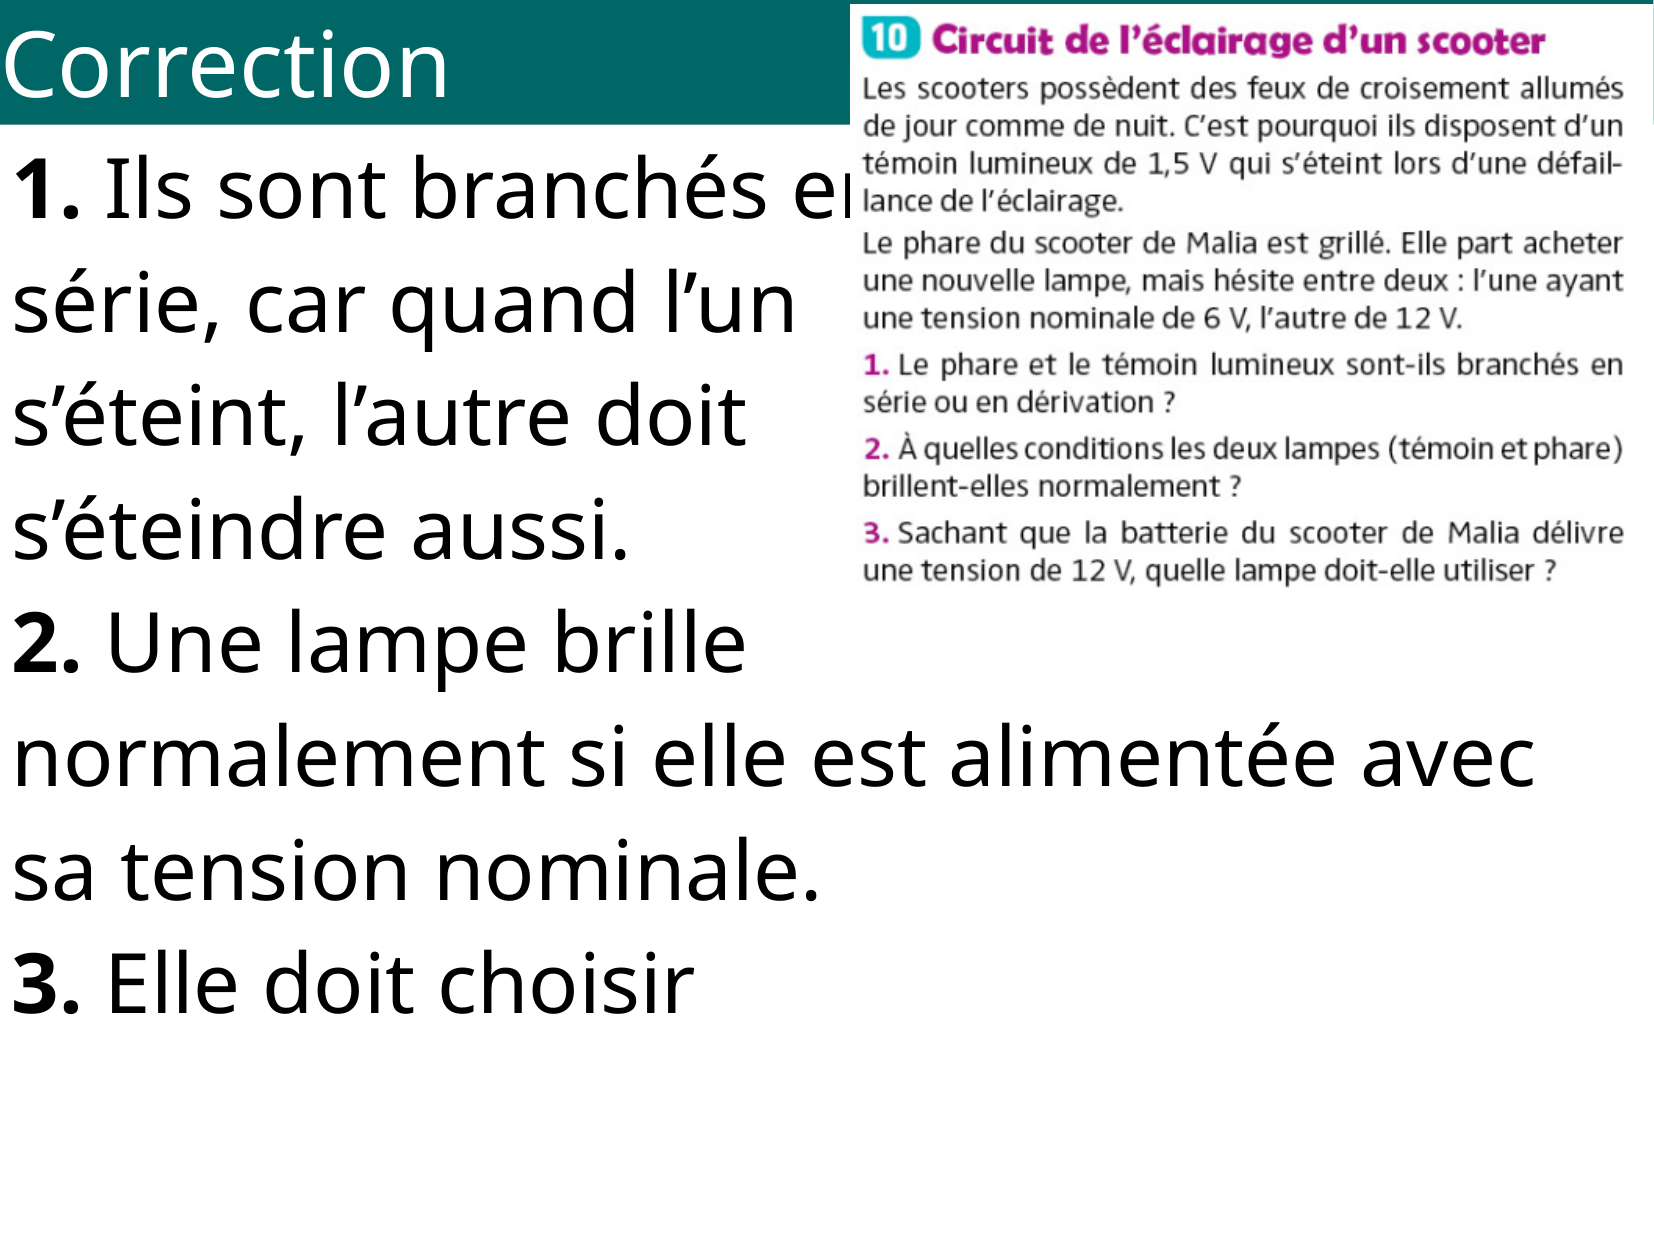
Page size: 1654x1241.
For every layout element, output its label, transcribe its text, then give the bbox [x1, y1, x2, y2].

subtitle 1. Ils sont branchés en série, car quand l’un s’éteint, l’autre doit s’éteindre aussi. 2. Une lampe brille normalement si elle est alimentée avec sa tension nominale. 3. Elle doit choisir [11, 129, 1642, 1229]
picture [850, 4, 1654, 605]
title Correction [0, 4, 850, 120]
